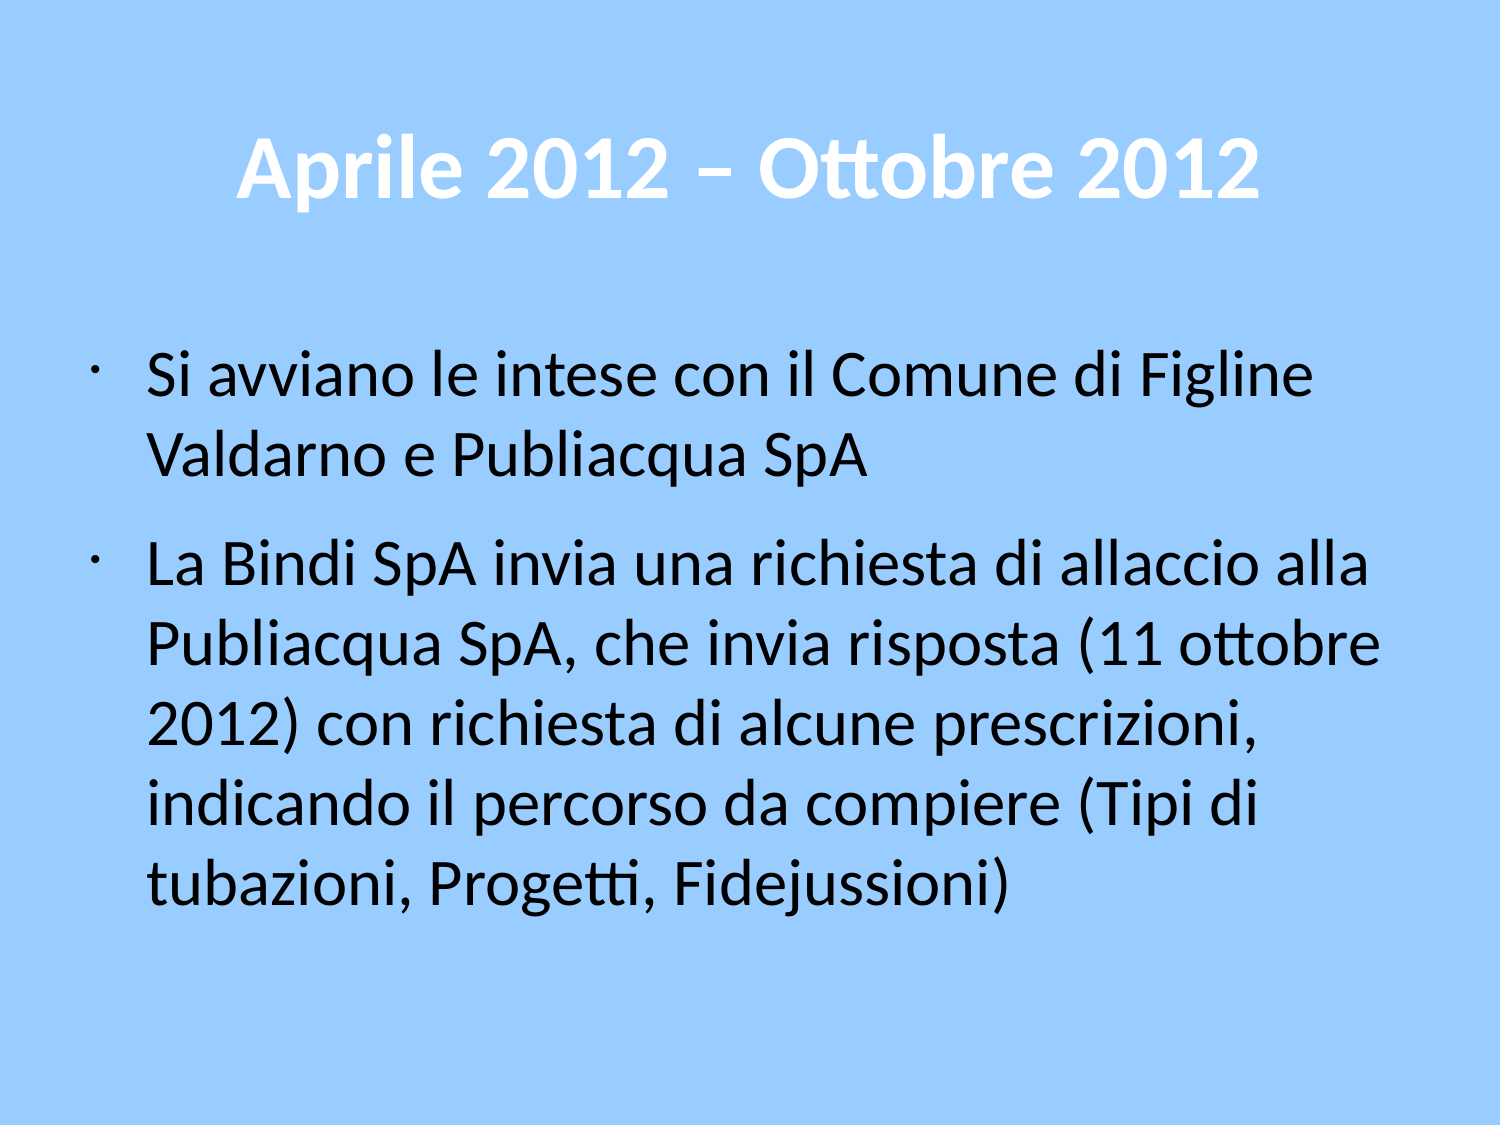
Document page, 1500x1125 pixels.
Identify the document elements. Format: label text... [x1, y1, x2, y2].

list Si avviano le intese con il Comune di Figline Valdarno e Publiacqua SpA La Bindi SpA invia una richiesta di allaccio alla Publiacqua SpA, che invia risposta (11 ottobre 2012) con richiesta di alcune prescrizioni, indicando il percorso da compiere (Tipi di tubazioni, Progetti, Fidejussioni) [75, 314, 1425, 1080]
title Aprile 2012 – Ottobre 2012 [75, 91, 1425, 279]
